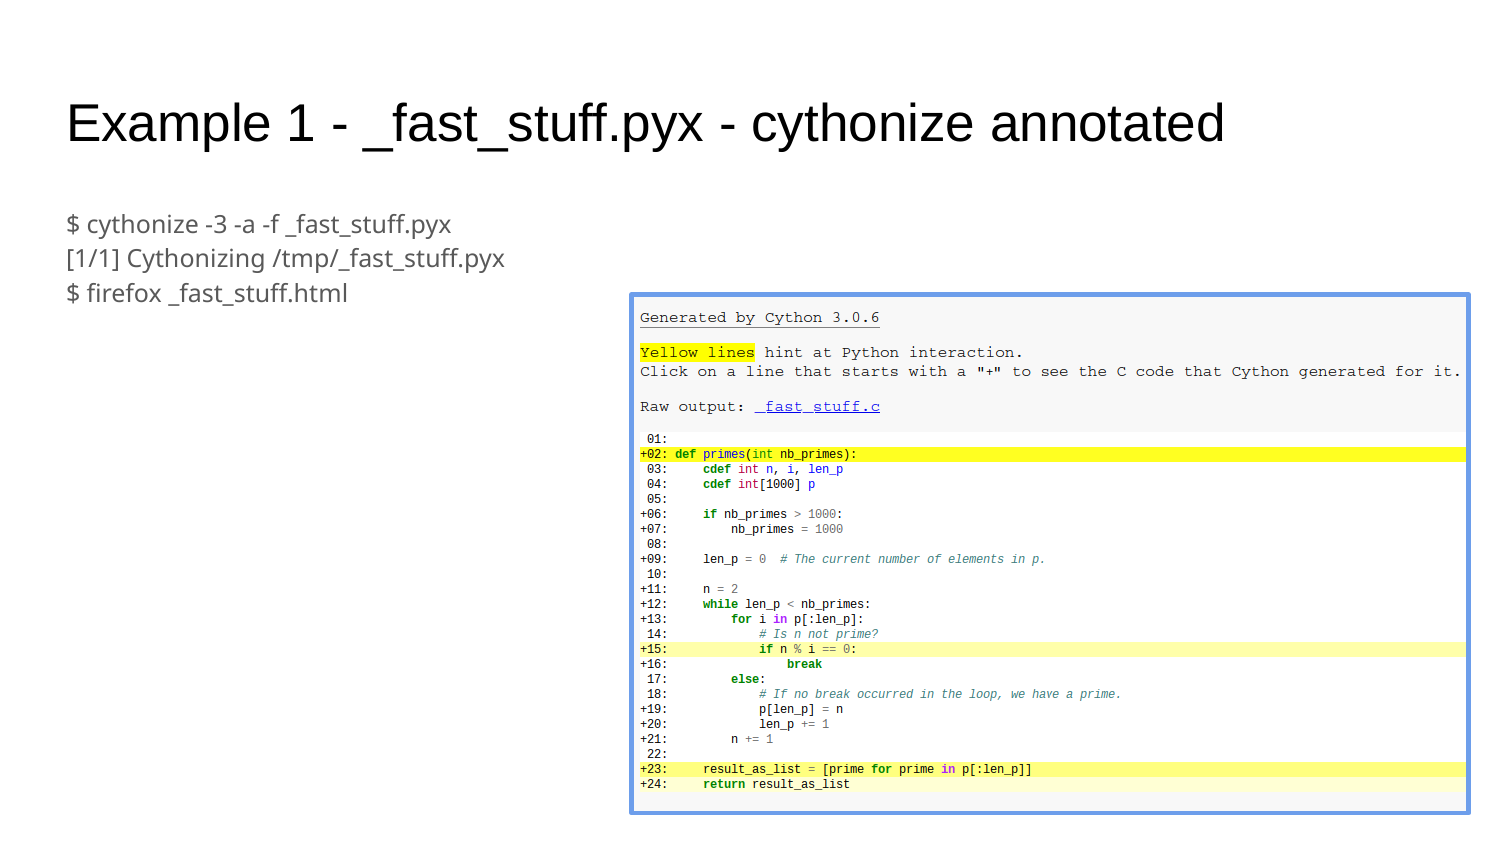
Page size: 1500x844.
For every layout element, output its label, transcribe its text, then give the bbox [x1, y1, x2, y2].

list $ cythonize -3 -a -f _fast_stuff.pyx [1/1] Cythonizing /tmp/_fast_stuff.pyx $ firefox _fast_stuff.html [51, 189, 678, 324]
title Example 1 - _fast_stuff.pyx - cythonize annotated [51, 72, 1449, 167]
picture [633, 296, 1467, 811]
